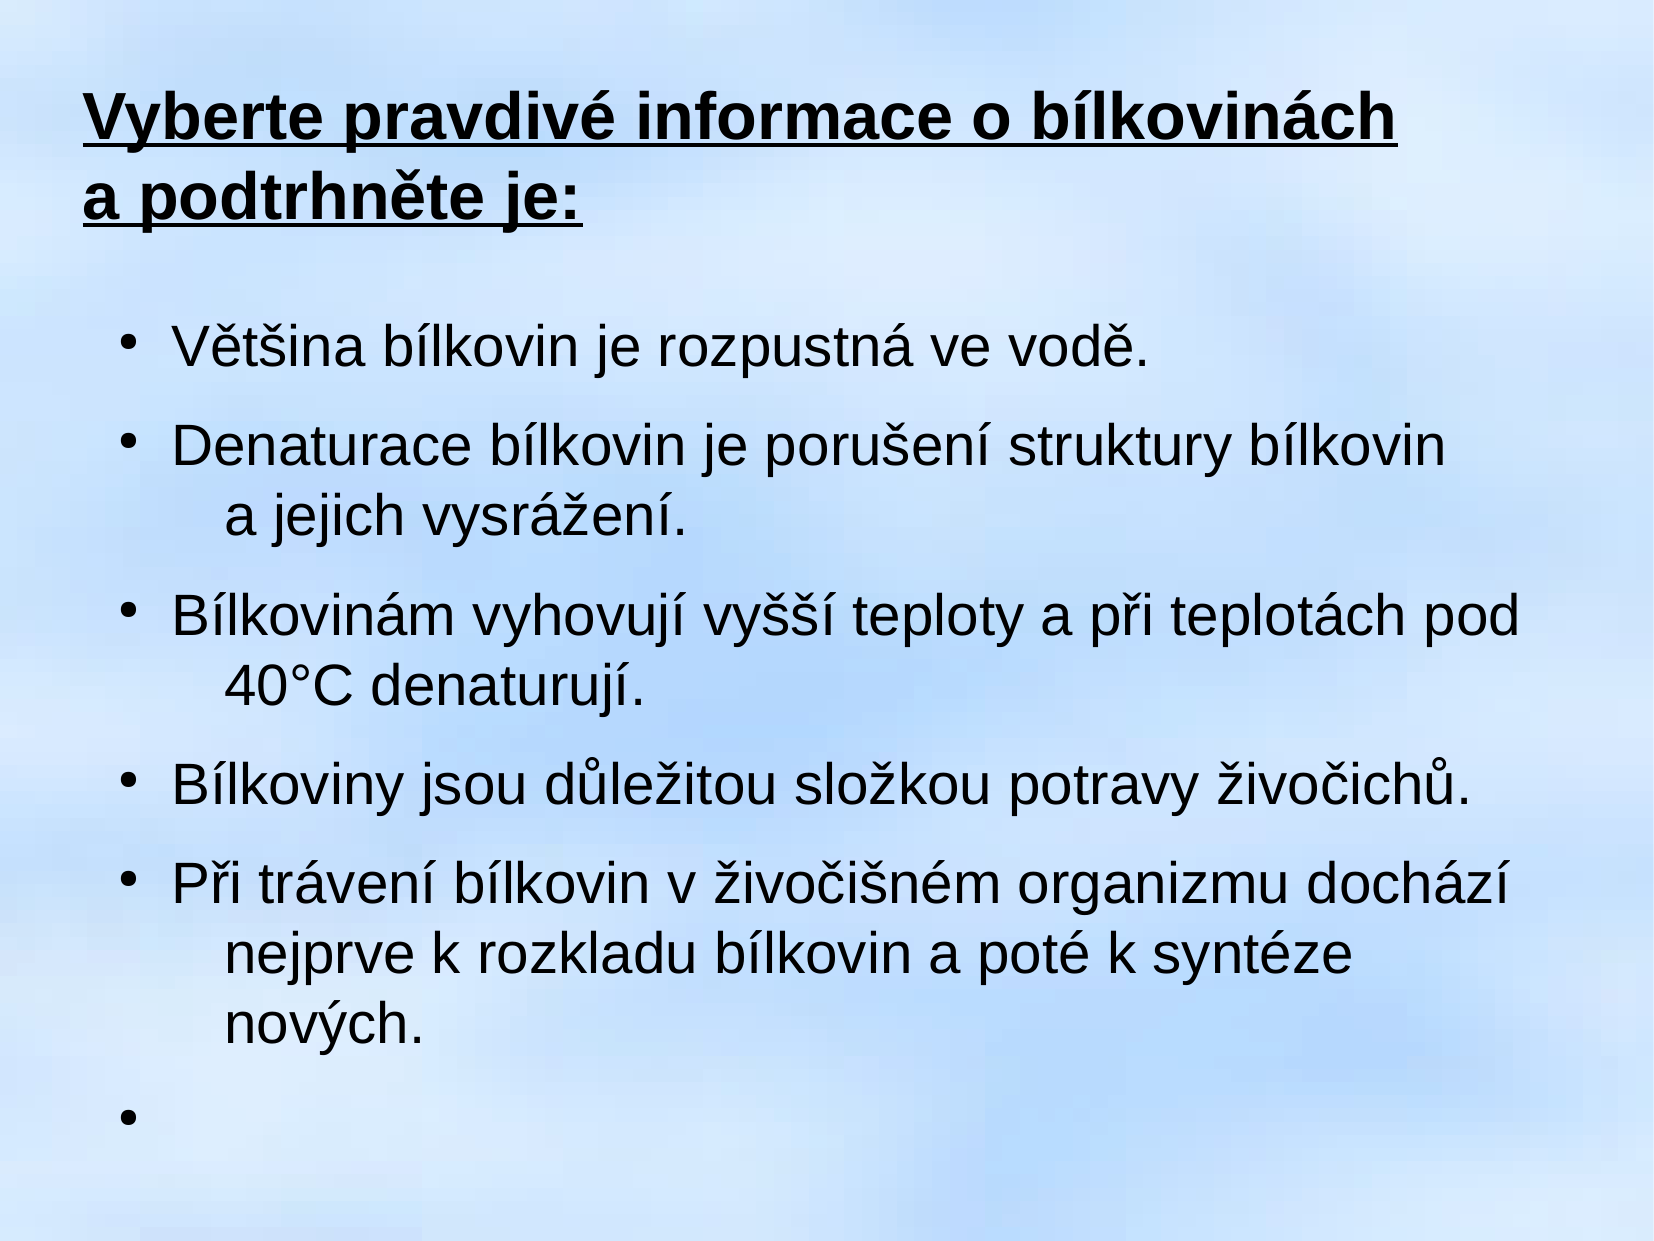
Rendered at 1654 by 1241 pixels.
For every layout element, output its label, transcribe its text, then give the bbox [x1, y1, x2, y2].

title Vyberte pravdivé informace o bílkovinách a podtrhněte je: [82, 49, 1571, 257]
list Většina bílkovin je rozpustná ve vodě. Denaturace bílkovin je porušení struktury bílkovin a jejich vysrážení. Bílkovinám vyhovují vyšší teploty a při teplotách pod 40°C denaturují. Bílkoviny jsou důležitou složkou potravy živočichů. Při trávení bílkovin v živočišném organizmu dochází nejprve k rozkladu bílkovin a poté k syntéze nových. [82, 308, 1571, 1127]
